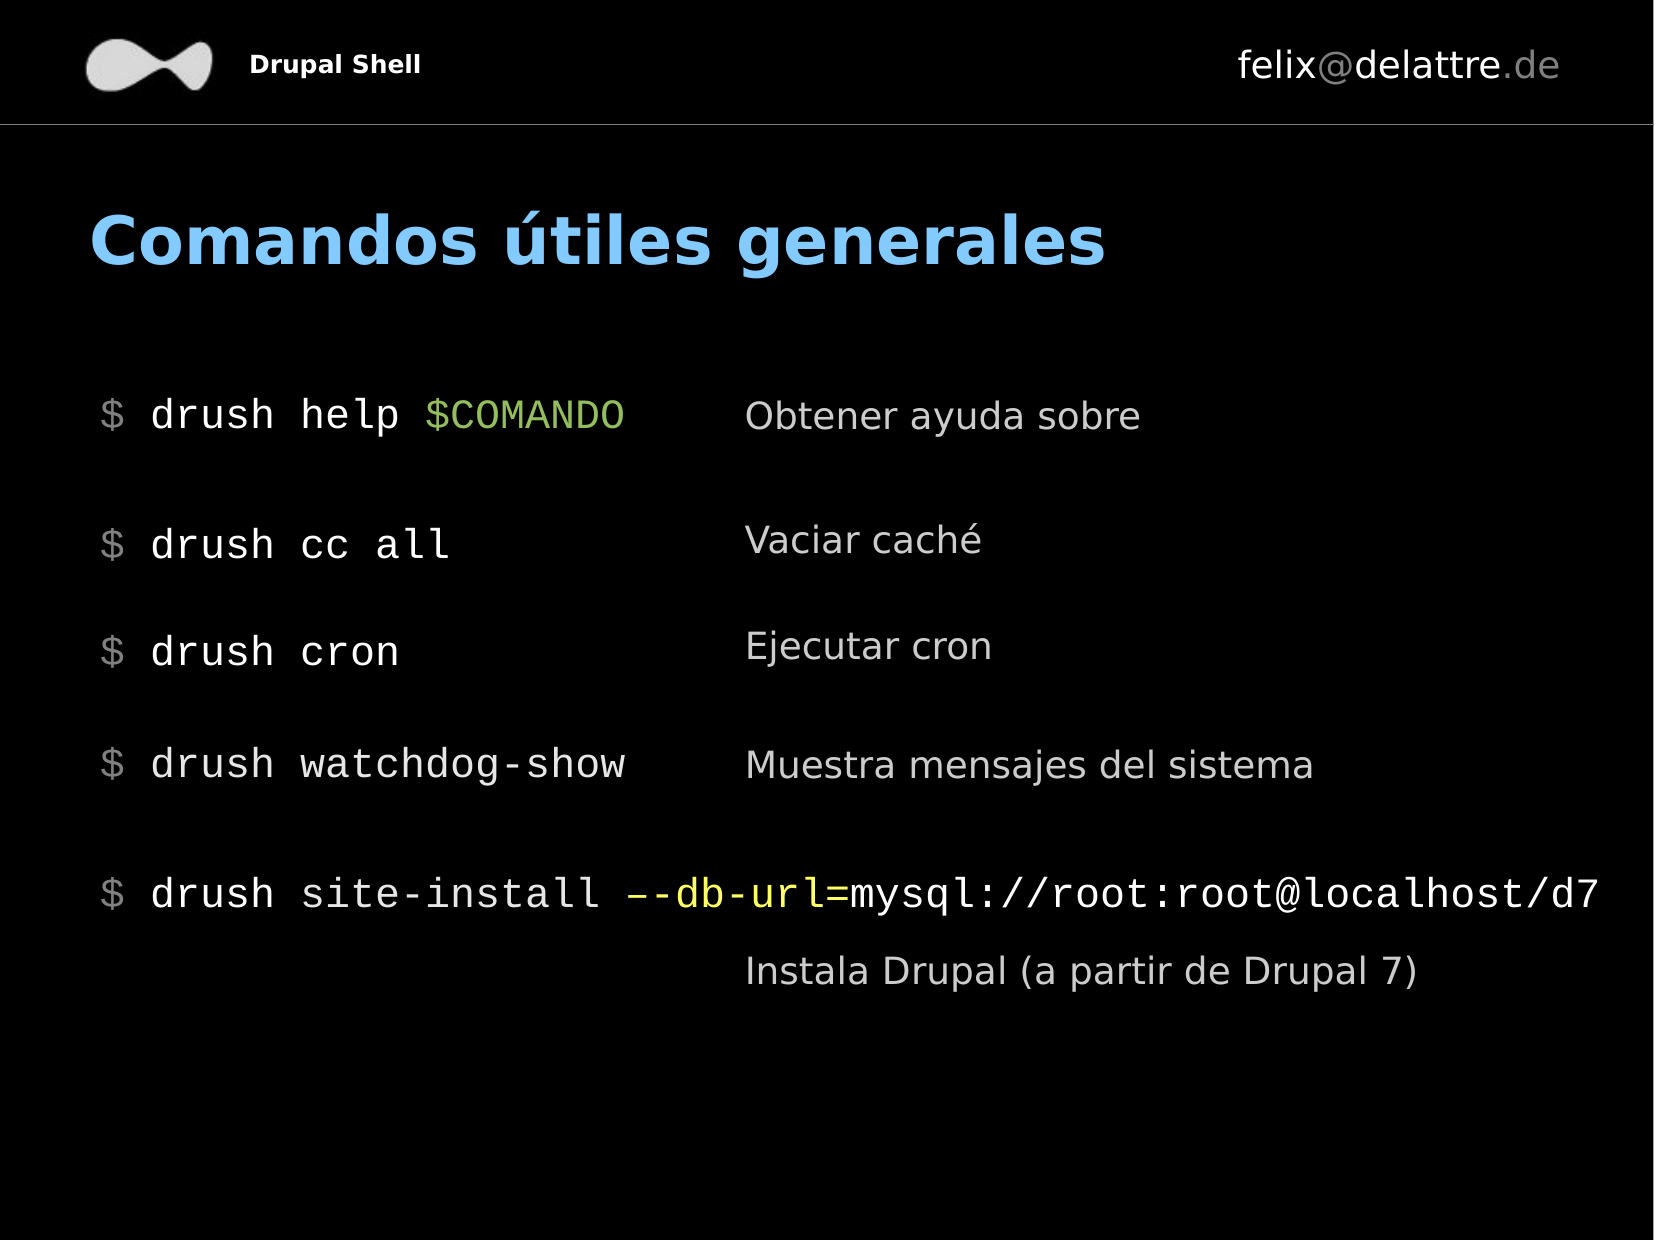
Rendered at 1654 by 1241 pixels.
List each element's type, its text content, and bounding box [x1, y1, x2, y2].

text_box Ejecutar cron [721, 608, 1608, 686]
text_box $ drush help $COMANDO [76, 377, 1654, 458]
text_box $ drush cc all [76, 507, 1288, 588]
text_box Vaciar caché [720, 502, 1608, 579]
text_box $ drush site-install –-db-url=mysql://root:root@localhost/d7 [76, 856, 1654, 937]
text_box Instala Drupal (a partir de Drupal 7) [721, 933, 1608, 1011]
text_box $ drush cron [76, 613, 1288, 694]
text_box Comandos útiles generales [75, 195, 1124, 289]
picture [62, 31, 229, 104]
text_box $ drush watchdog-show [76, 726, 1288, 807]
text_box Muestra mensajes del sistema [721, 726, 1608, 804]
text_box Obtener ayuda sobre [720, 378, 1608, 455]
